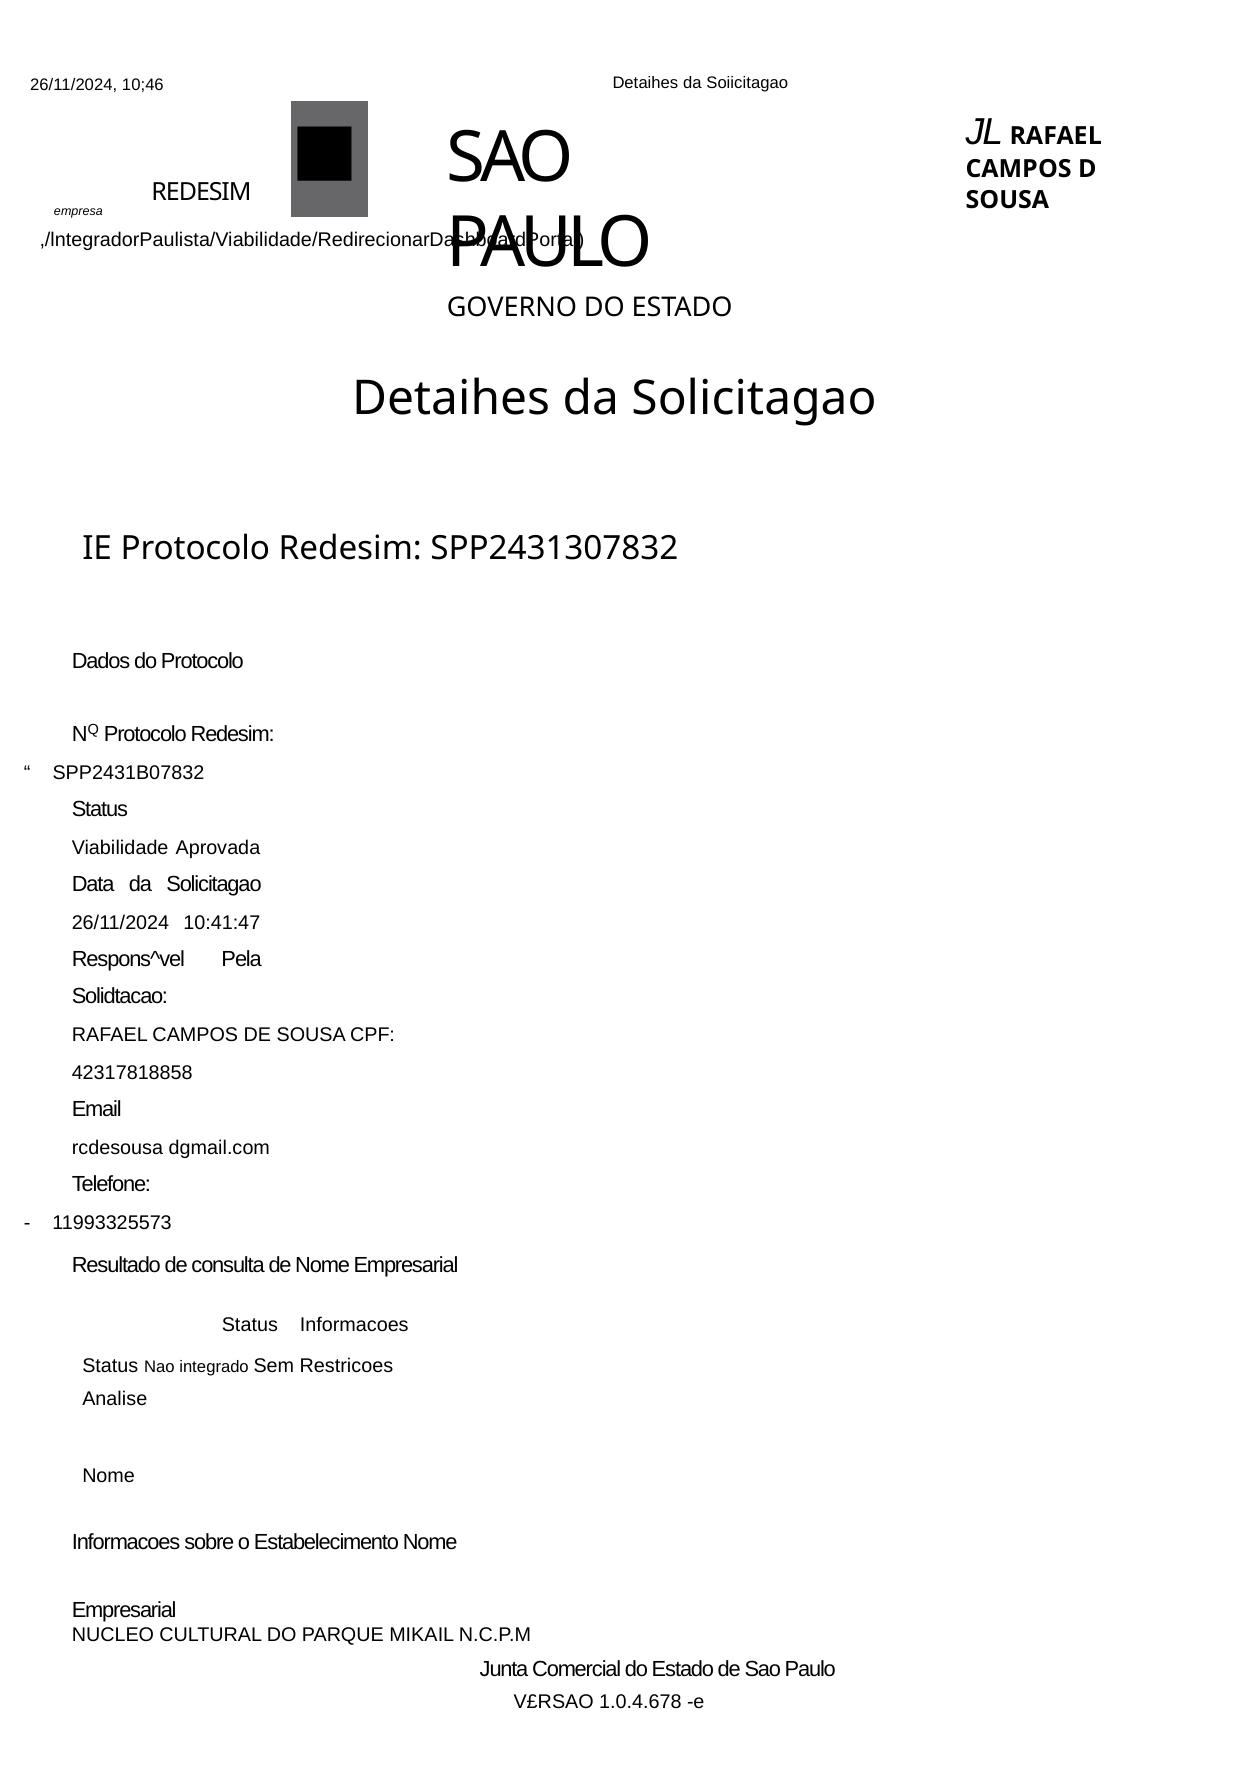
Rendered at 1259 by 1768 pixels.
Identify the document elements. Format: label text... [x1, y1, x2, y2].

text_box JL RAFAEL CAMPOS D SOUSA [966, 122, 1118, 223]
text_box IE Protocolo Redesim: SPP2431307832 [29, 526, 644, 564]
text_box REDESIM [151, 176, 225, 201]
text_box ■ [291, 101, 368, 217]
text_box ,/lntegradorPaulista/Viabilidade/RedirecionarDashboardPortal) [40, 226, 628, 256]
text_box 26/11/2024, 10;46 [30, 74, 171, 96]
text_box SAO PAULO GOVERNO DO ESTADO [447, 111, 733, 217]
text_box empresa [54, 203, 104, 217]
text_box Detaihes da Soiicitagao [612, 72, 792, 94]
text_box Detaihes da Solicitagao [352, 367, 861, 422]
text_box Dados do Protocolo NQ Protocolo Redesim: “ SPP2431B07832 Status Viabilidade Aprovada Data da Solicitagao 26/11/2024 10:41:47 Respons^vel Pela Solidtacao: RAFAEL CAMPOS DE SOUSA CPF: 42317818858 Email rcdesousa dgmail.com Telefone: - 11993325573 Resultado de consulta de Nome Empresarial Status Informacoes Status Nao integrado Sem Restricoes Analise Nome Informacoes sobre o Estabelecimento Nome Empresarial NUCLEO CULTURAL DO PARQUE MIKAIL N.C.P.M Junta Comercial do Estado de Sao Paulo V£RSAO 1.0.4.678 -e [24, 647, 836, 1720]
